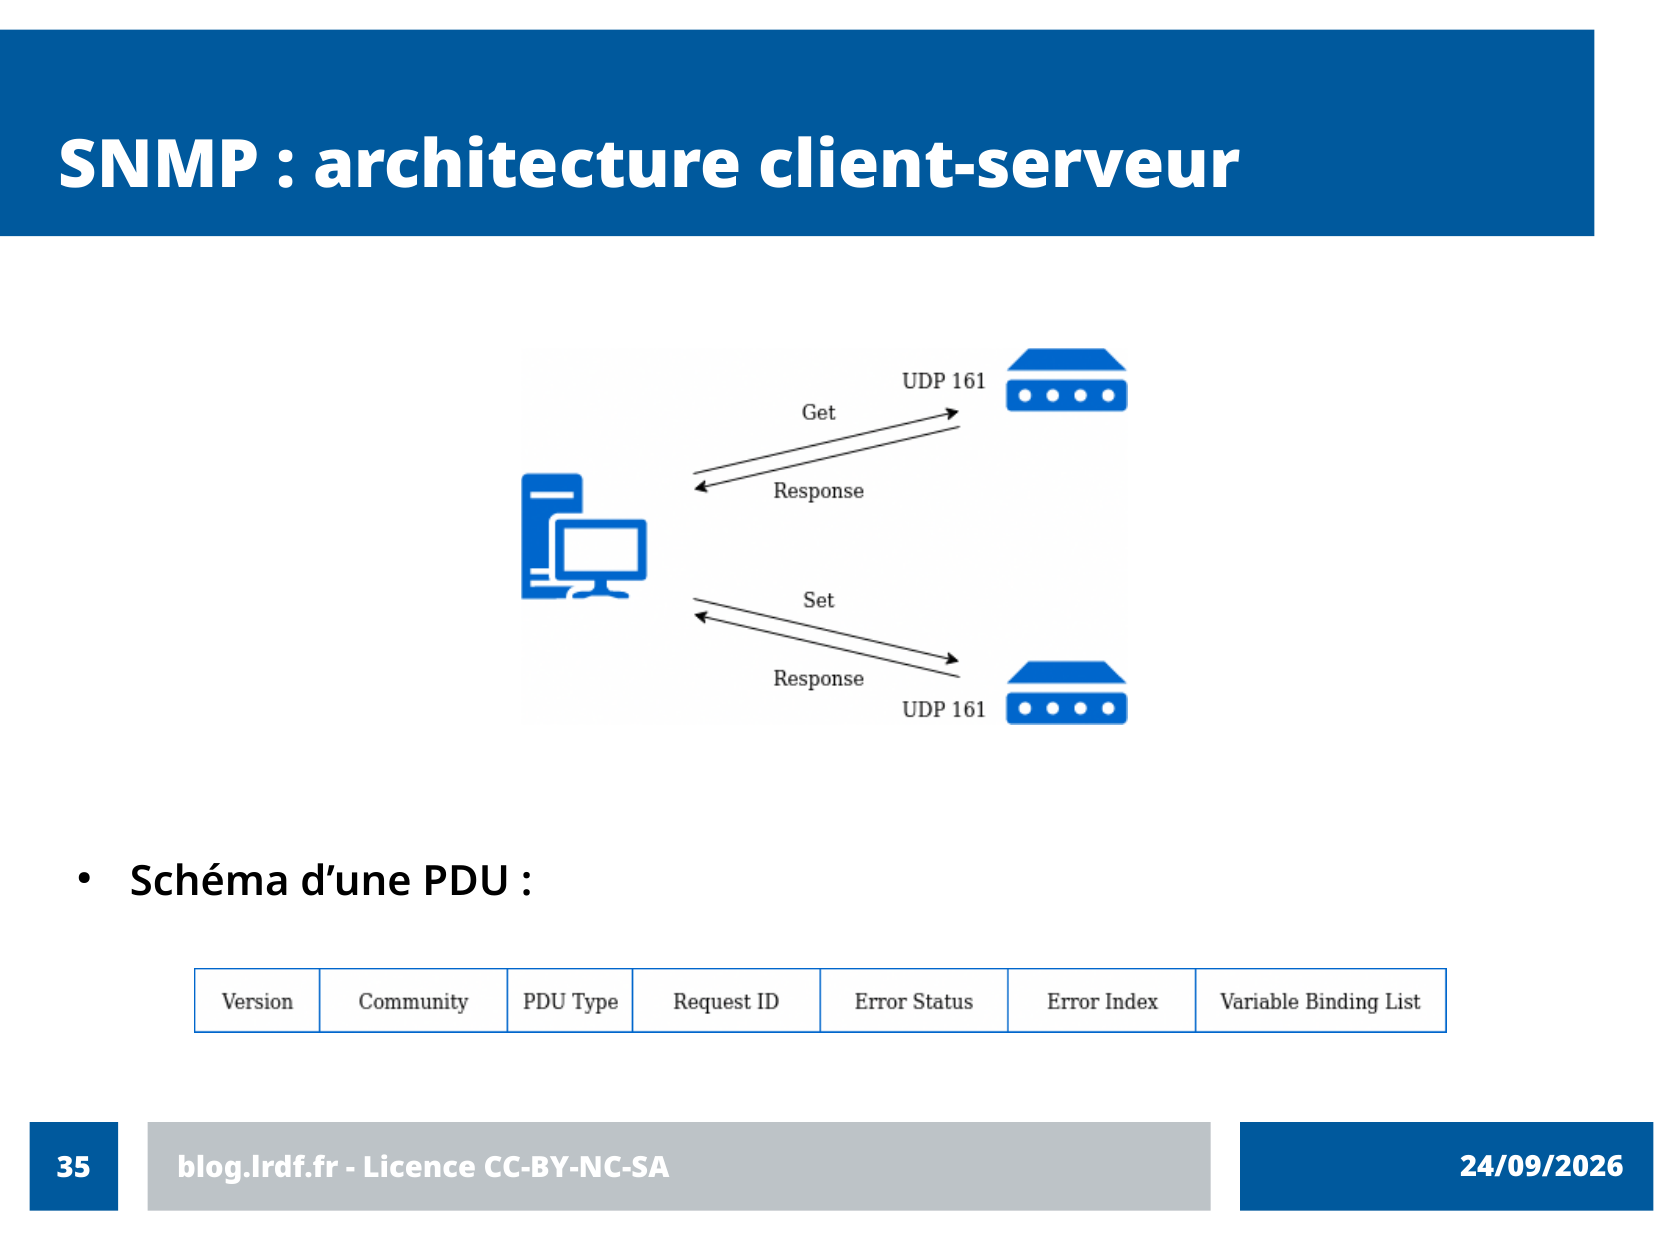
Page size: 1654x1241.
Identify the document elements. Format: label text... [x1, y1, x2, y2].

picture [521, 348, 1128, 725]
list Schéma d’une PDU : [59, 850, 1565, 1093]
title SNMP : architecture client-serveur [59, 59, 1595, 207]
picture [194, 968, 1447, 1033]
